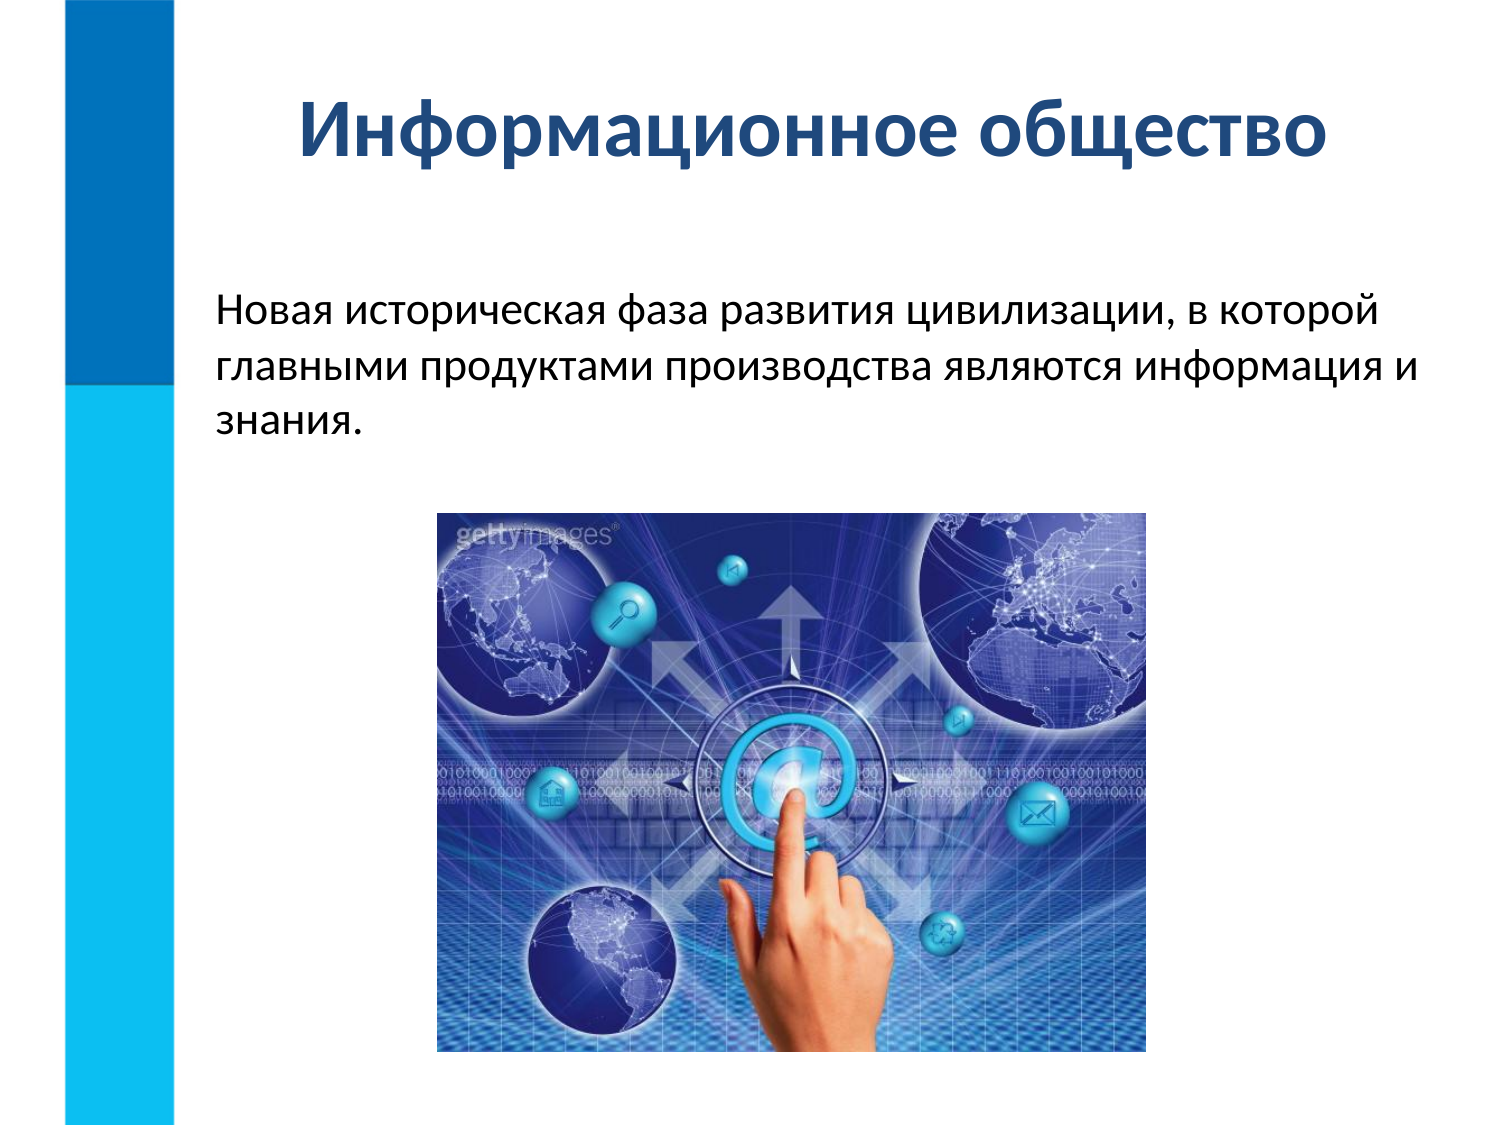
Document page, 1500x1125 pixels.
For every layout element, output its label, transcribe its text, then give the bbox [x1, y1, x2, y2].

picture [0, 0, 1500, 1125]
text_box Информационное общество [186, 70, 1441, 175]
text_box Новая историческая фаза развития цивилизации, в которой главными продуктами производства являются информация и знания. [200, 271, 1455, 489]
